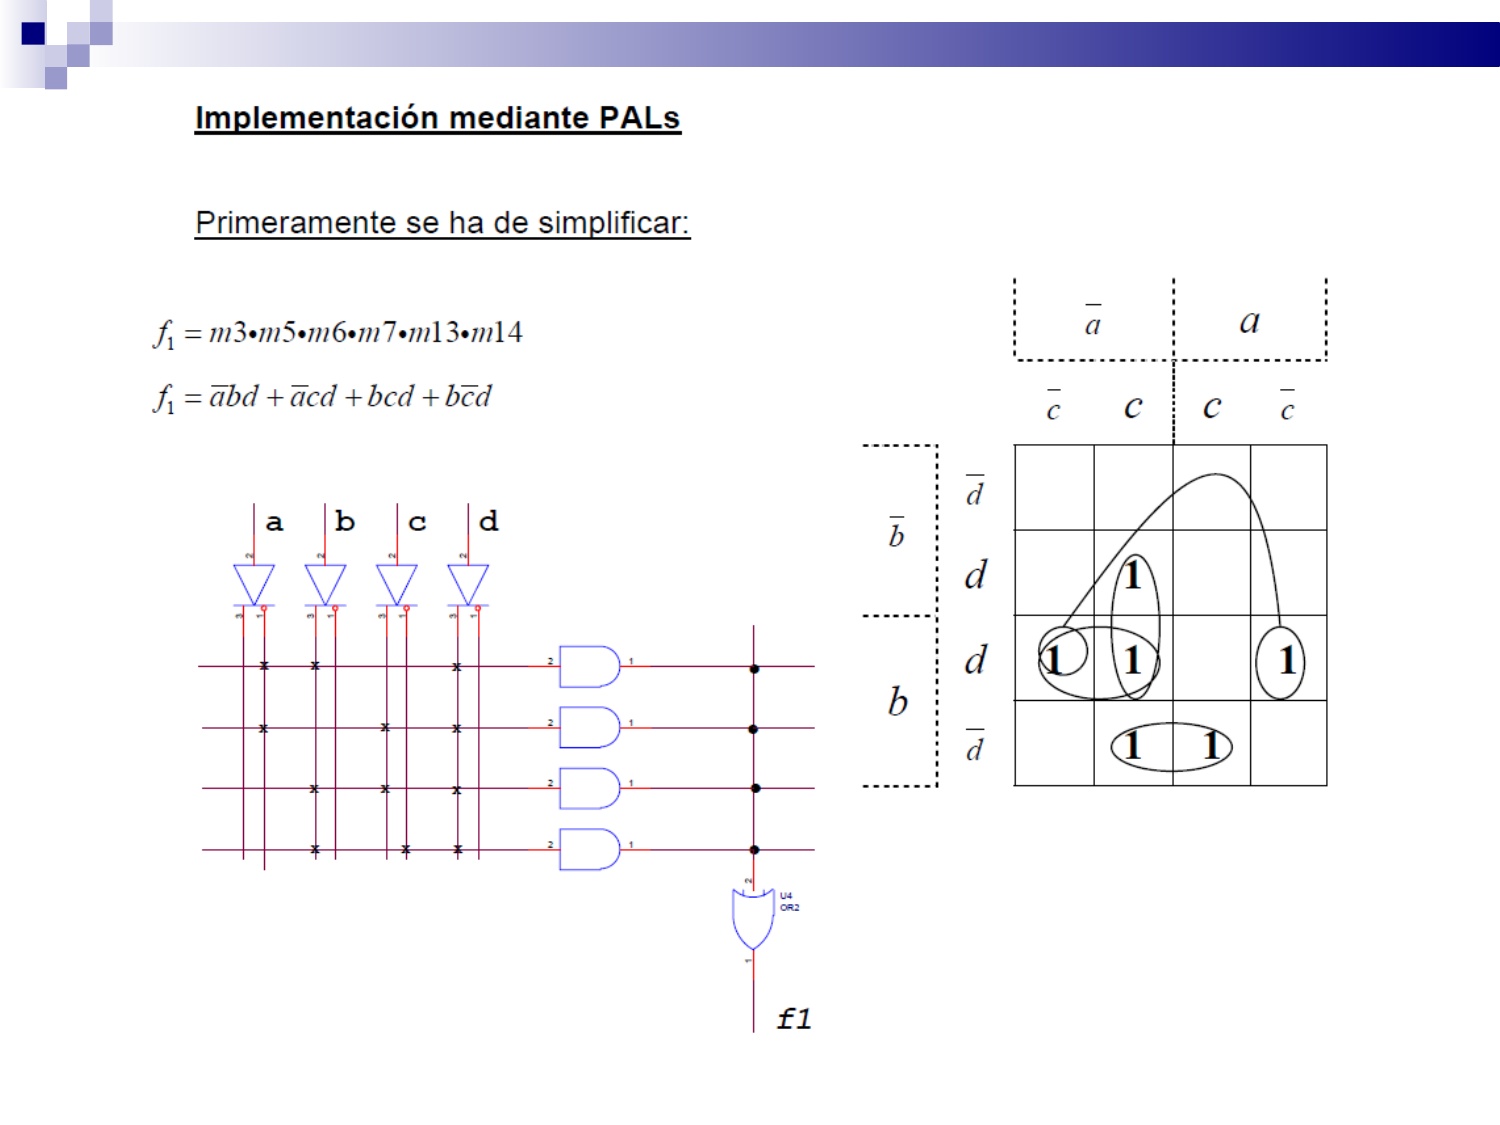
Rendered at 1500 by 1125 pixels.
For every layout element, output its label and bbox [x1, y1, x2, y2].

picture [147, 101, 1353, 1045]
